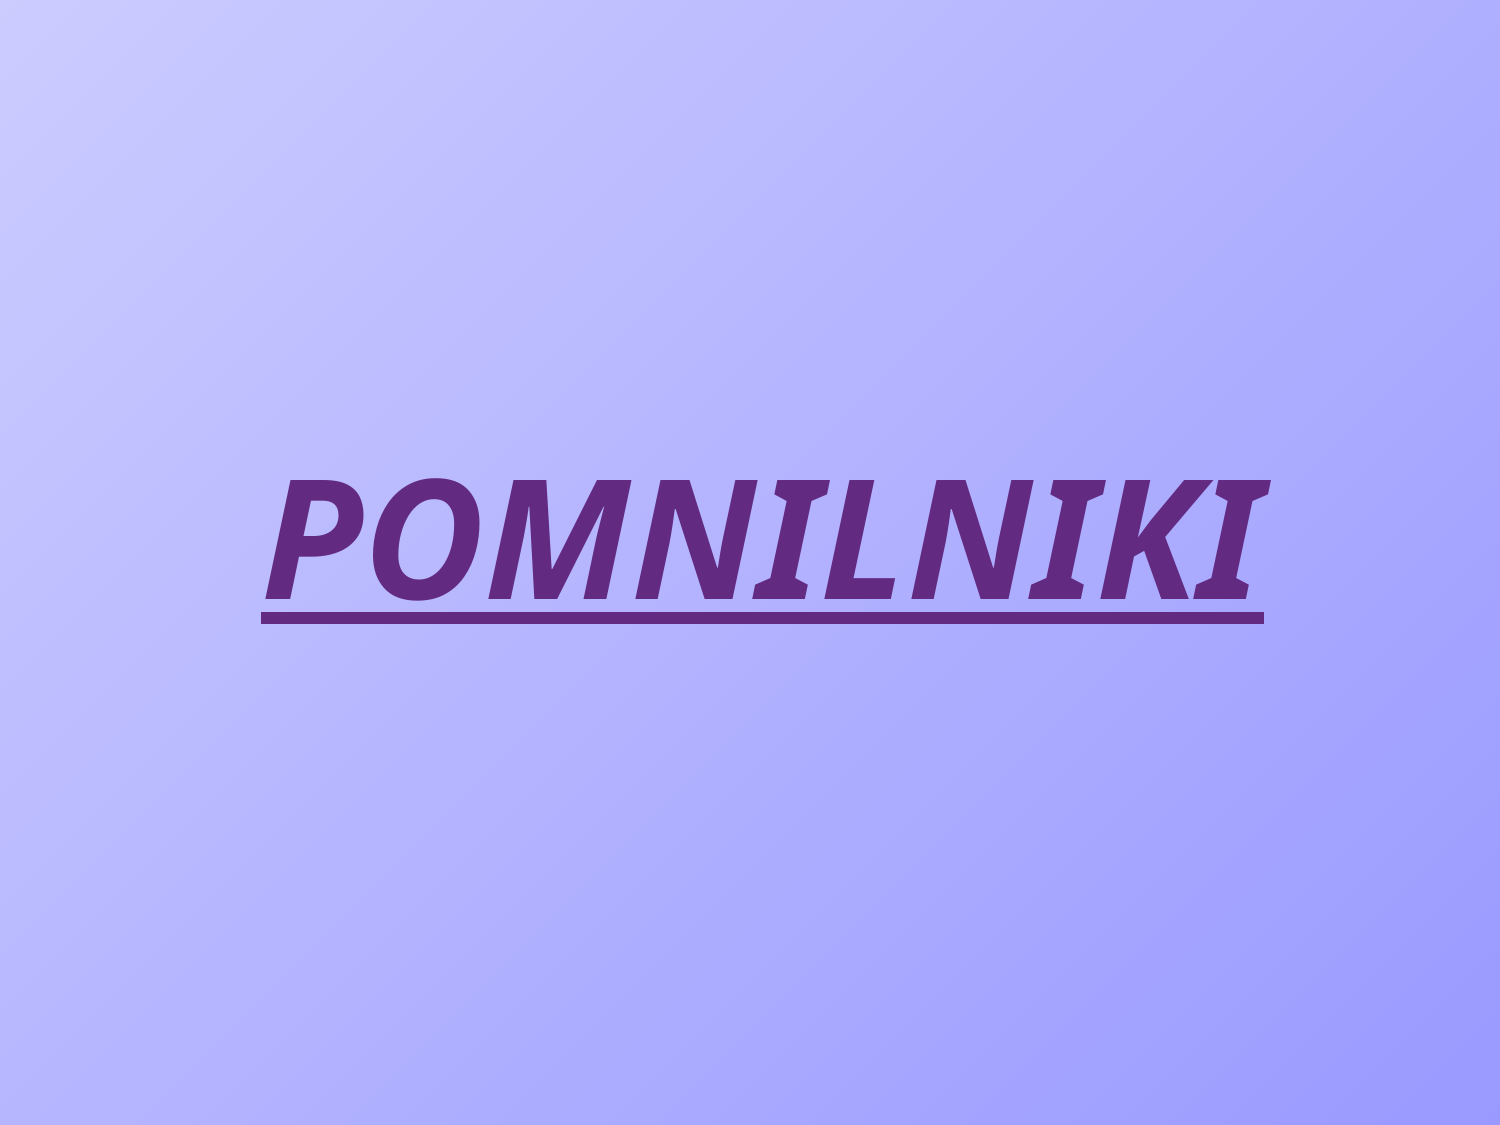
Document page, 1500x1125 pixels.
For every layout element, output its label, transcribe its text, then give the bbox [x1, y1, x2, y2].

text_box POMNILNIKI [75, 424, 1450, 641]
